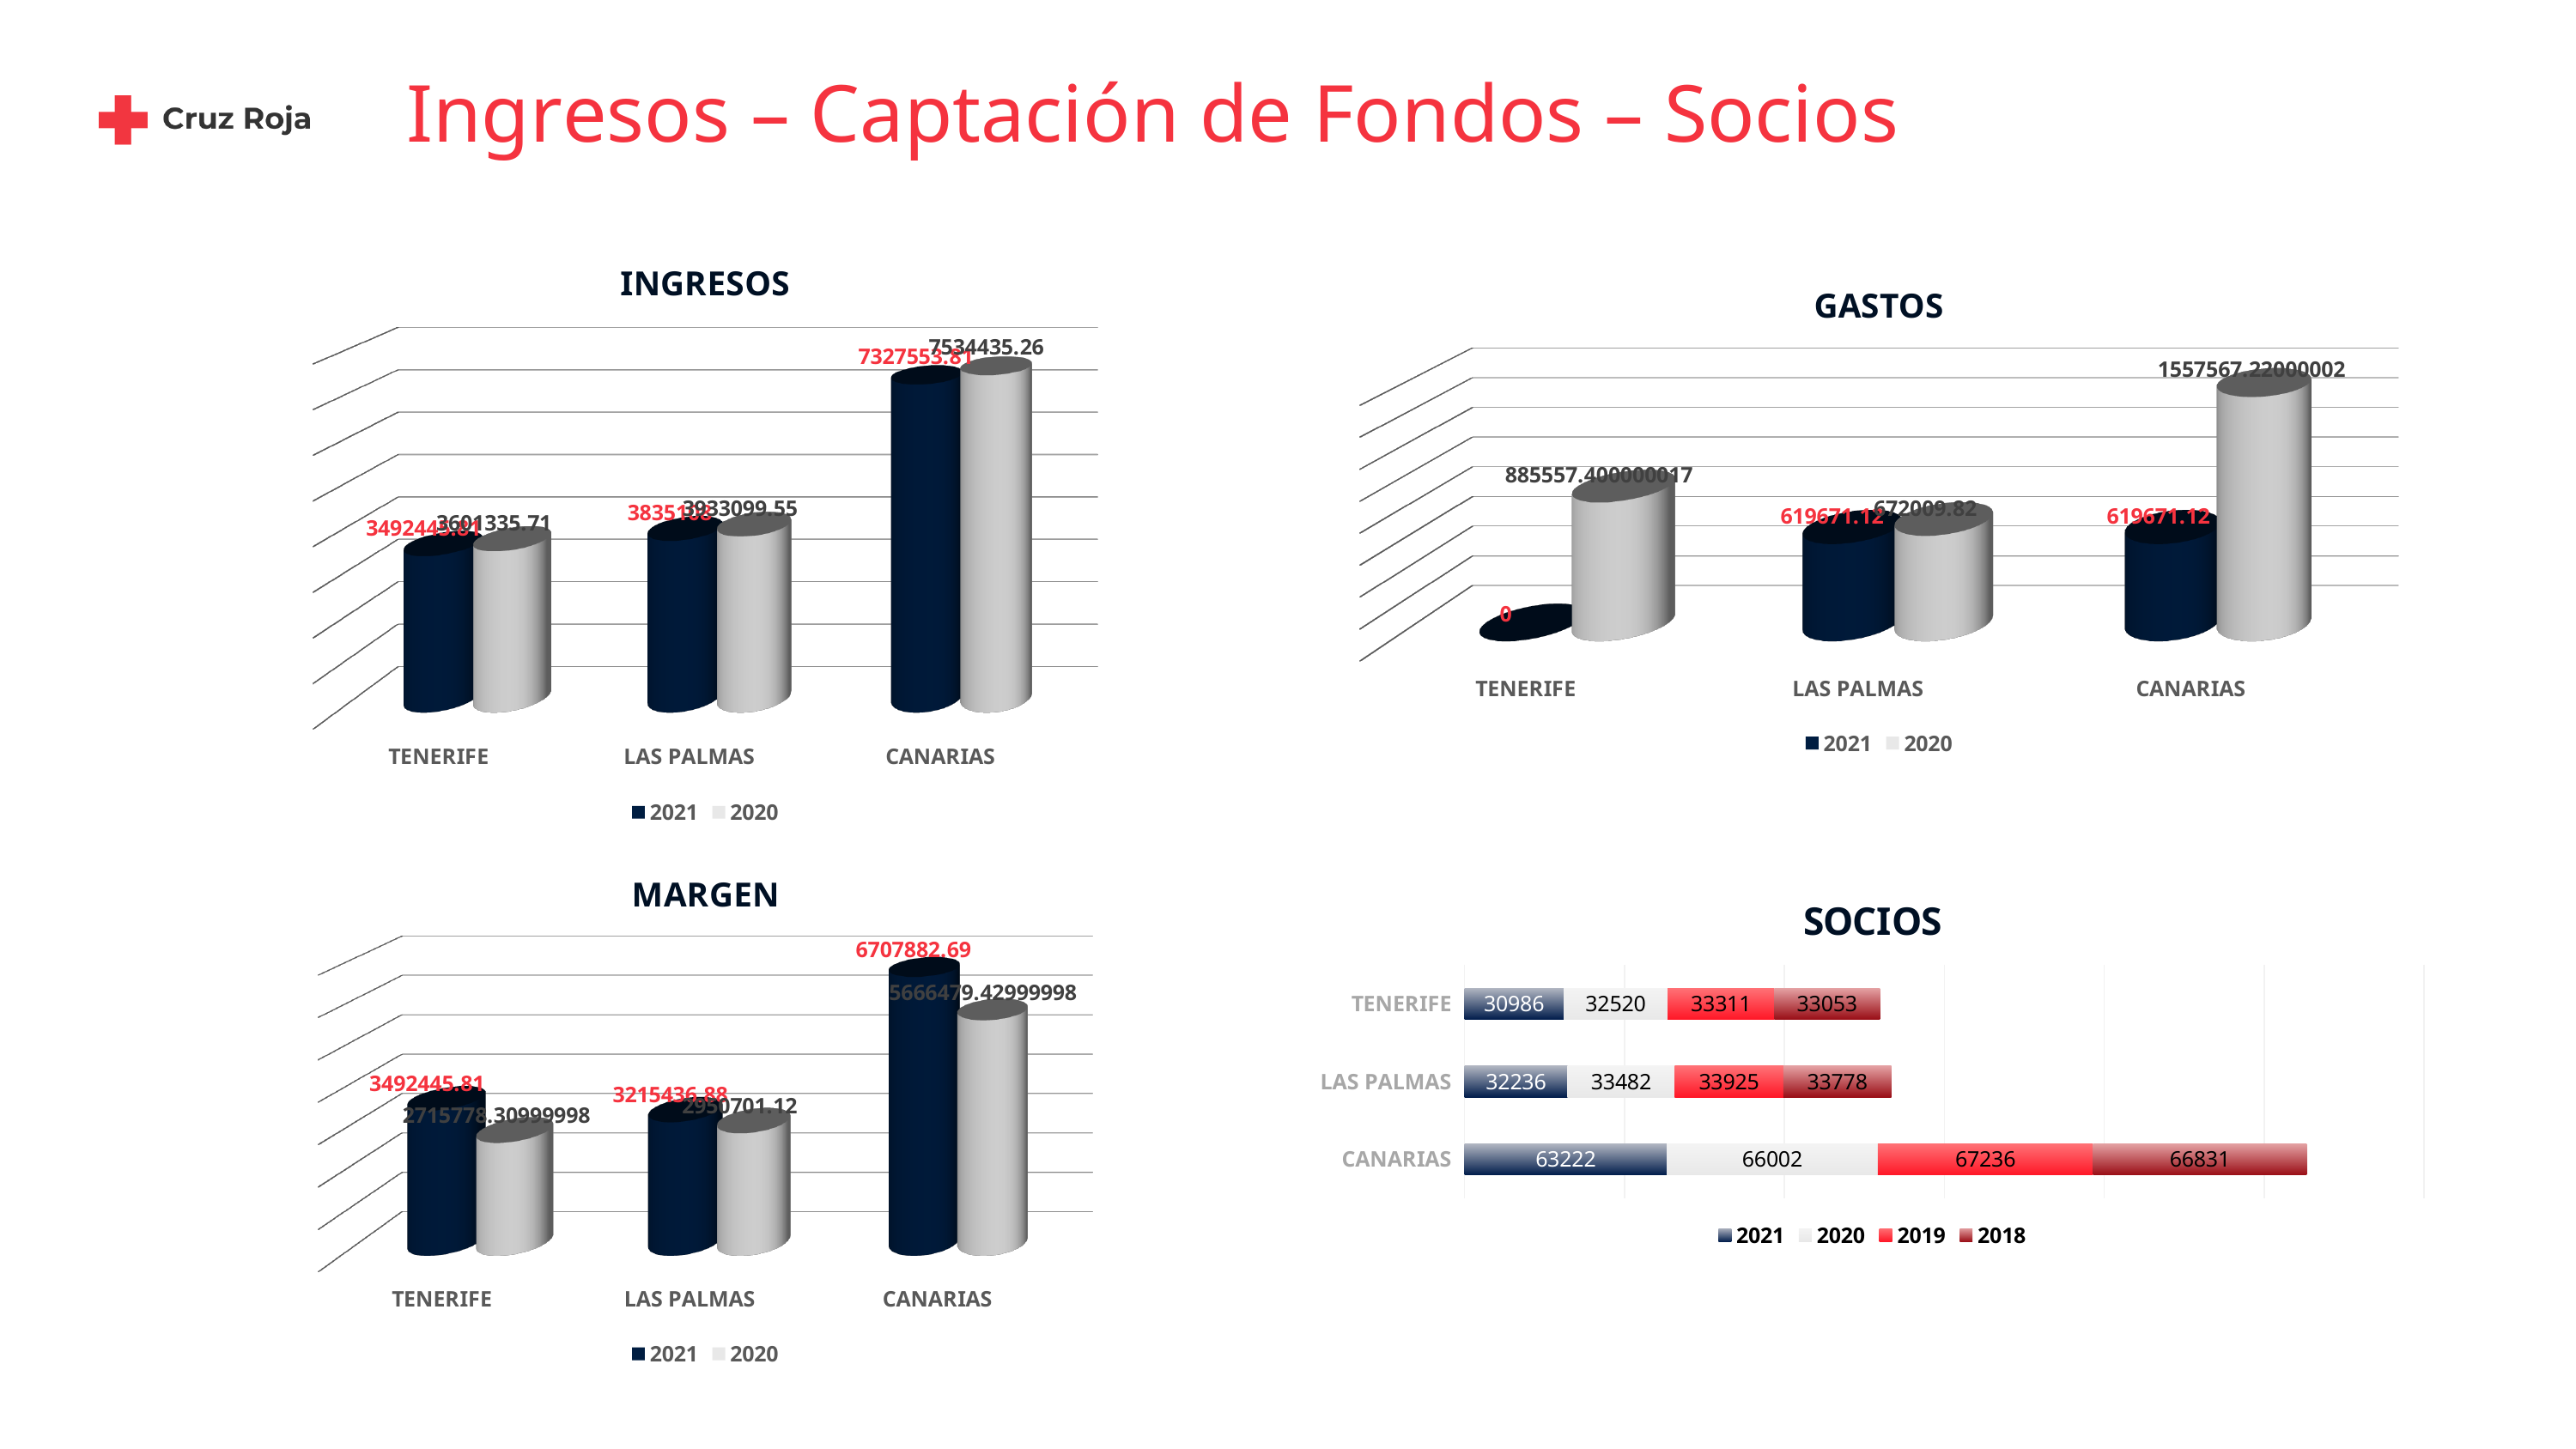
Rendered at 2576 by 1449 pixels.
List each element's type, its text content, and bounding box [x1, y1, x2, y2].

chart [1310, 255, 2448, 763]
chart [282, 842, 1129, 1374]
chart [1297, 869, 2448, 1256]
text_box Ingresos – Captación de Fondos – Socios [393, 75, 2501, 165]
chart [282, 230, 1129, 833]
